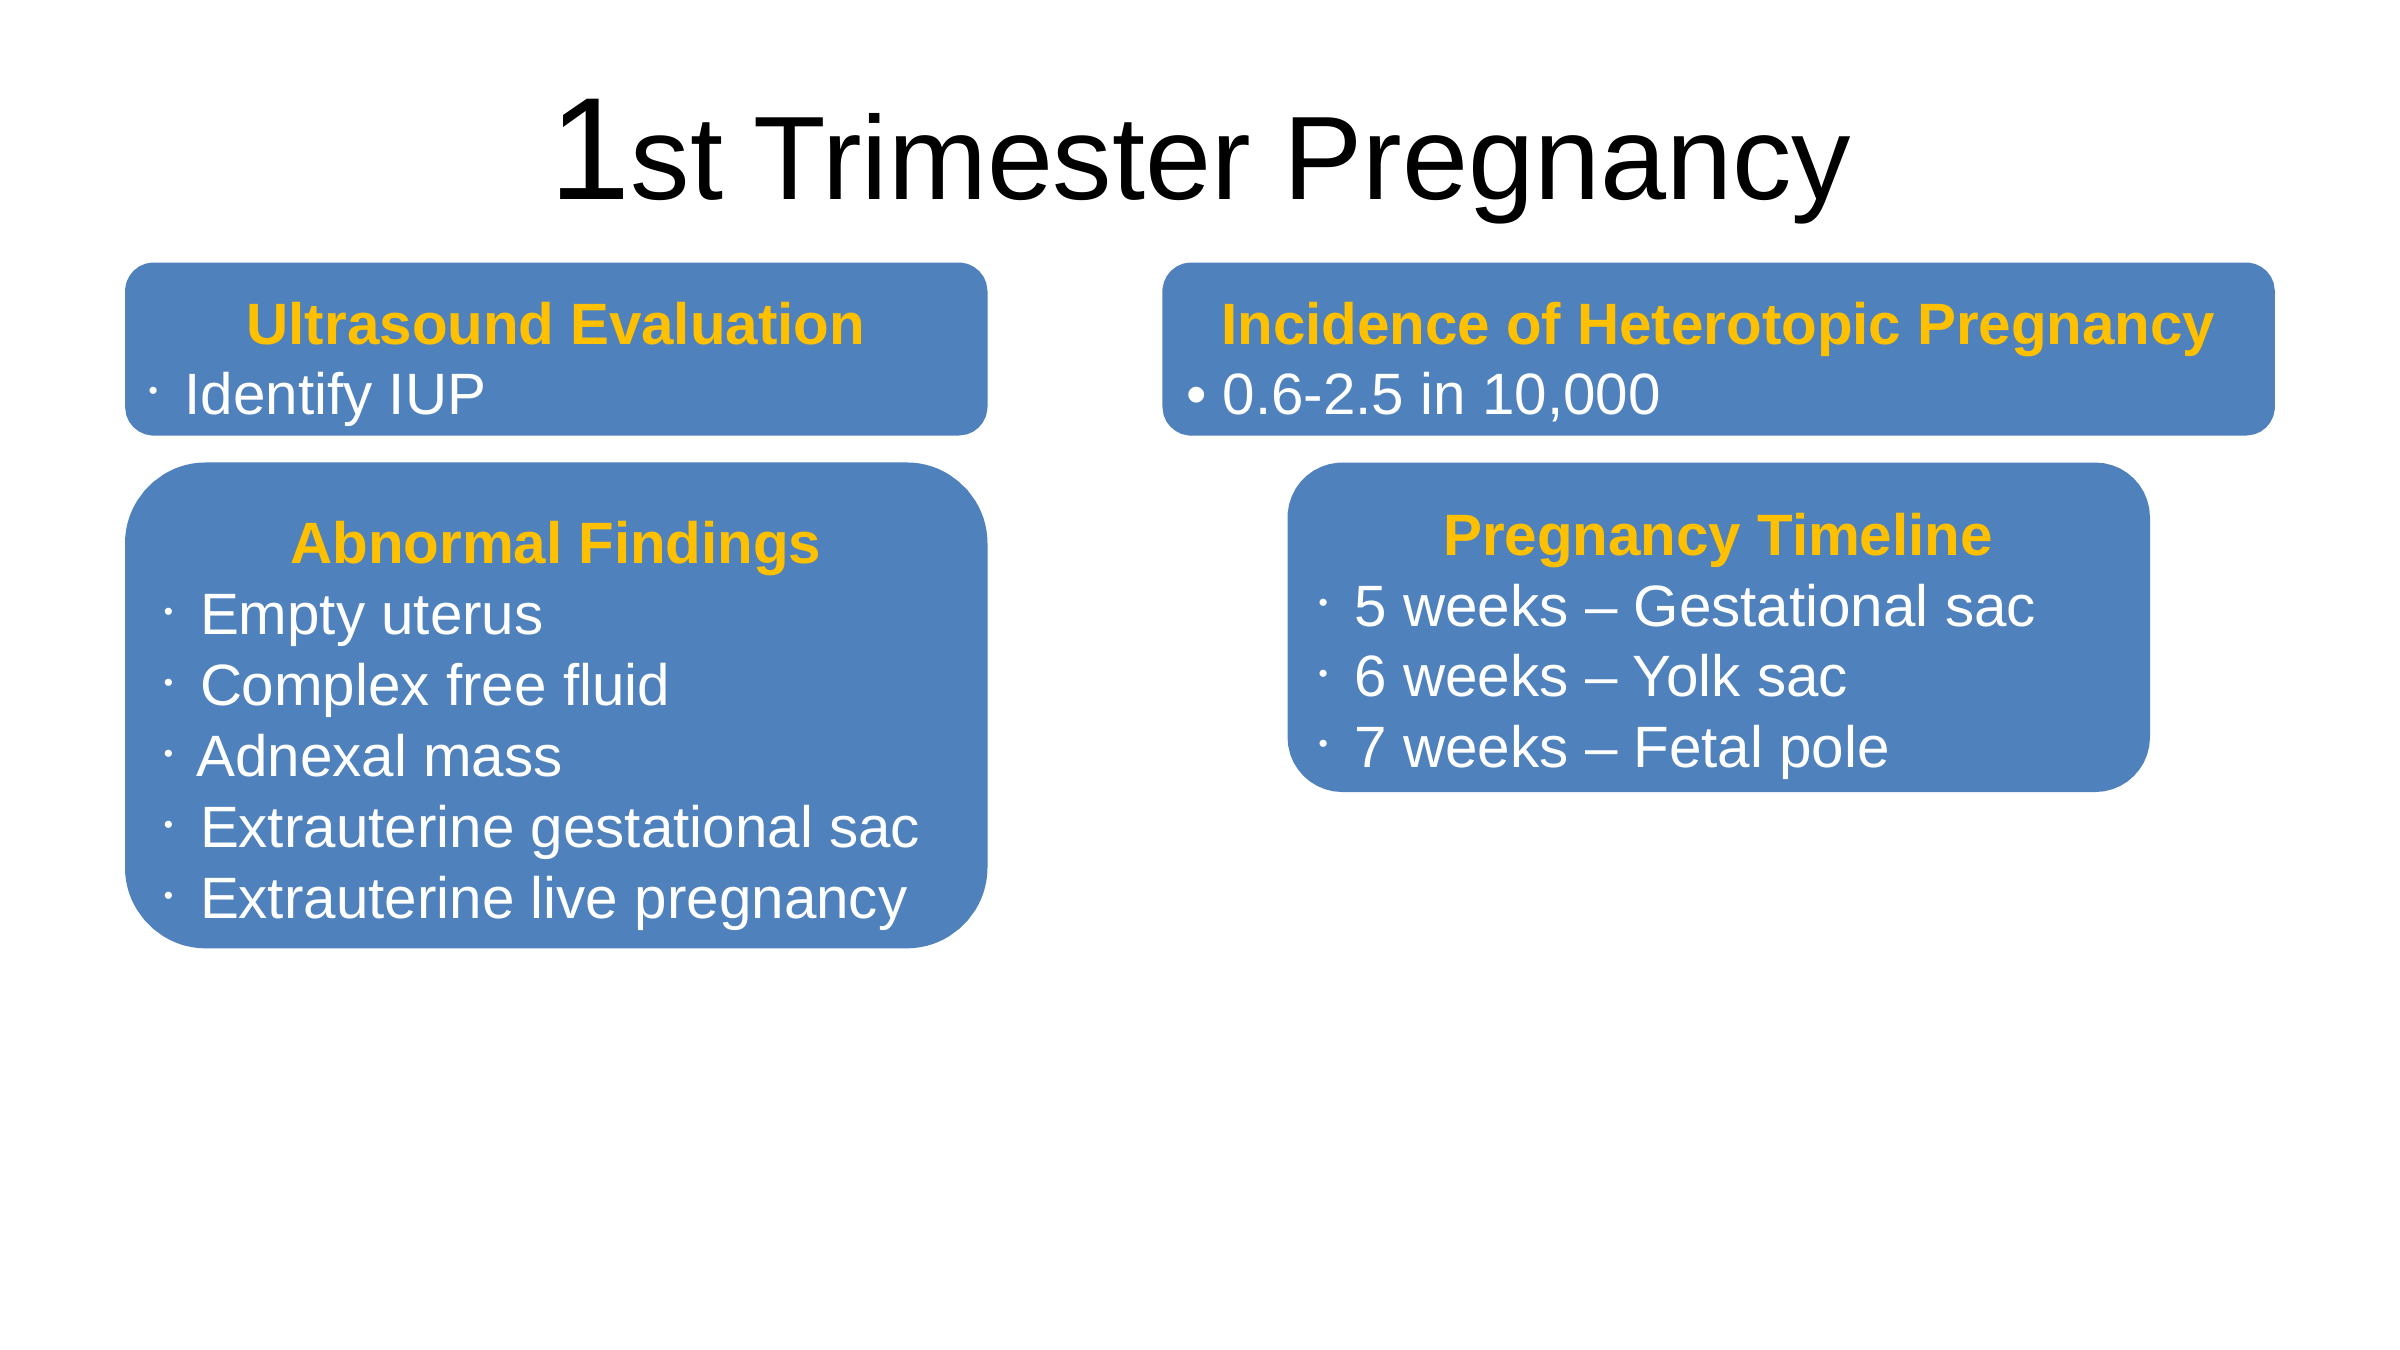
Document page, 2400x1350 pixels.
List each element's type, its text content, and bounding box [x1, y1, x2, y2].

title 1st Trimester Pregnancy [120, 54, 2280, 280]
text_box [125, 489, 146, 922]
text_box [125, 262, 988, 436]
text_box Incidence of Heterotopic Pregnancy • 0.6-2.5 in 10,000 Pregnancy Timeline 5 weeks – Gestational sac 6 weeks – Yolk sac 7 weeks – Fetal pole [1183, 285, 2219, 779]
text_box Ultrasound Evaluation Identify IUP Abnormal Findings Empty uterus Complex free fluid Adnexal mass Extrauterine gestational sac Extrauterine live pregnancy [146, 285, 923, 931]
text_box [1162, 262, 2275, 436]
text_box [156, 464, 988, 949]
text_box [1307, 779, 2131, 793]
